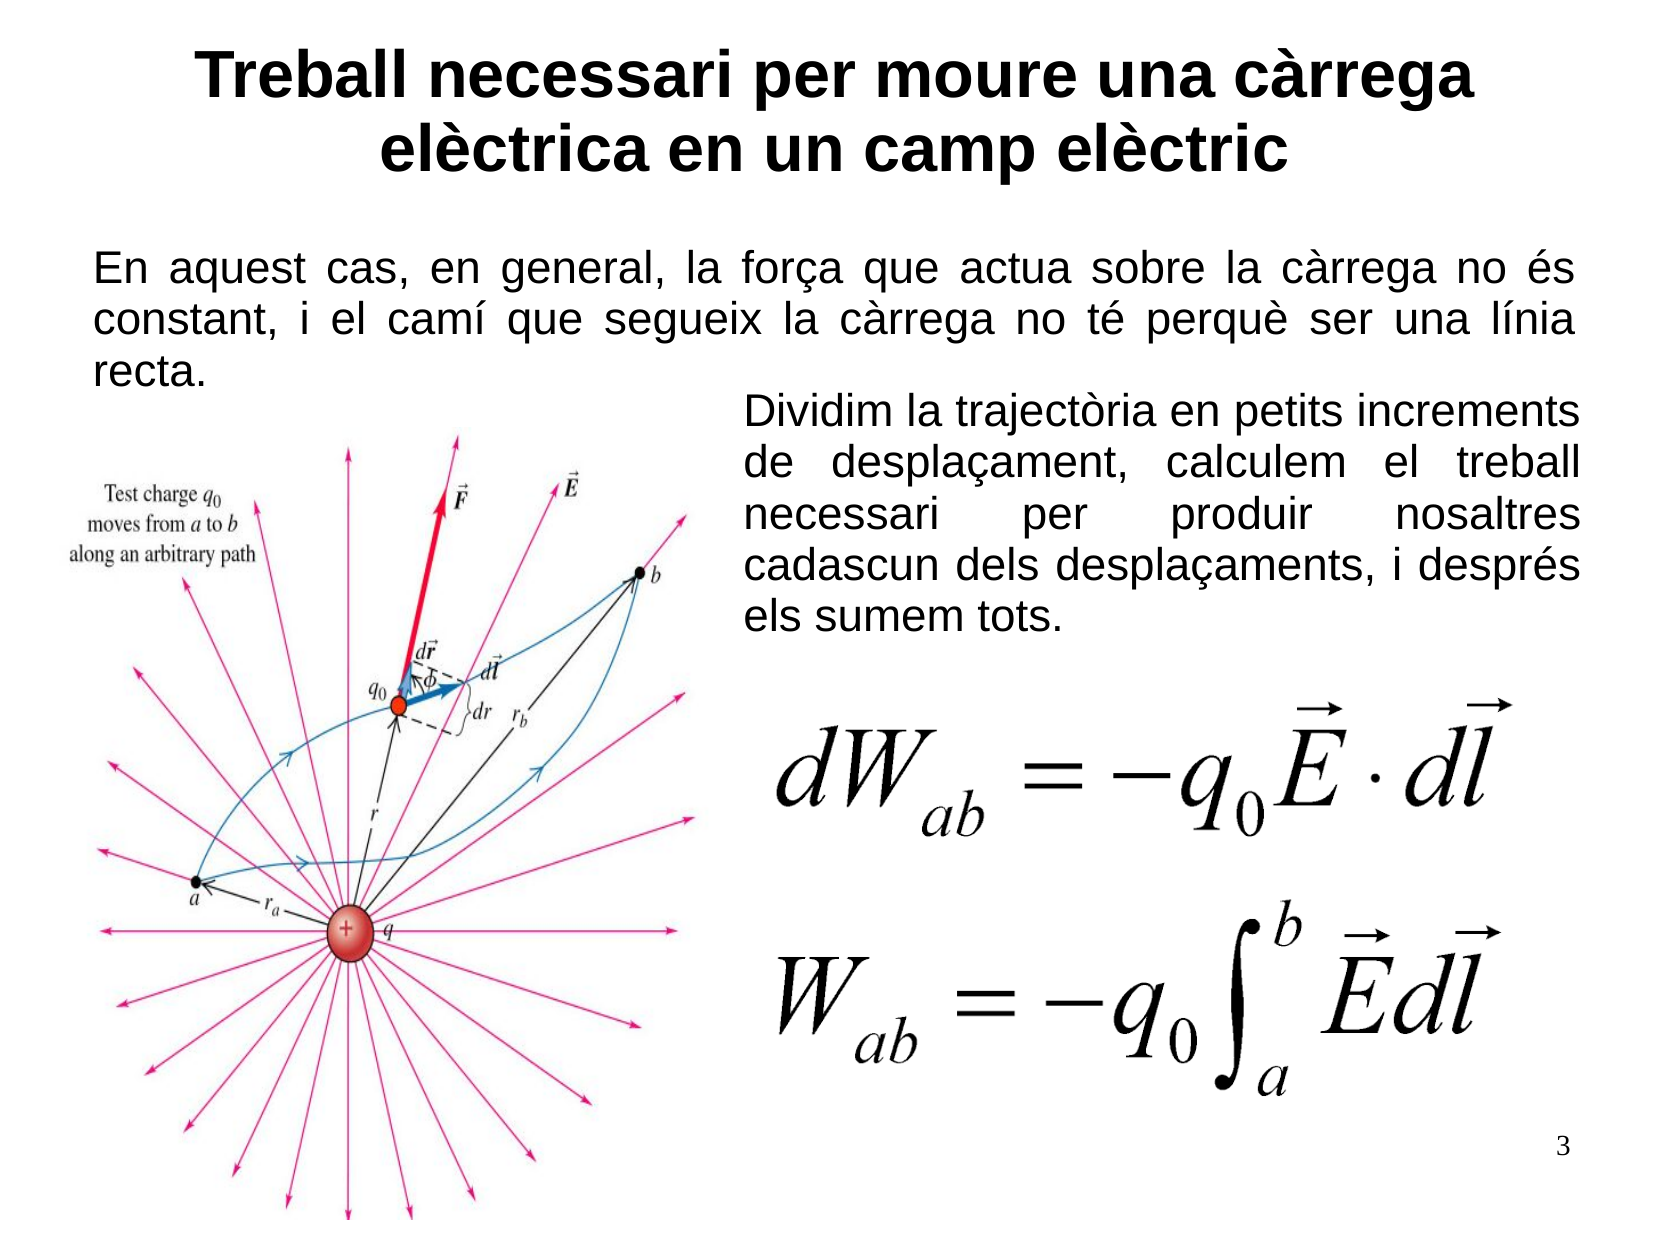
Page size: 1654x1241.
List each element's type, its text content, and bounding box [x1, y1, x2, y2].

text_box Dividim la trajectòria en petits increments de desplaçament, calculem el treball necessari per produir nosaltres cadascun dels desplaçaments, i després els sumem tots. [728, 377, 1597, 649]
text_box Treball necessari per moure una càrrega elèctrica en un camp elèctric En aquest cas, en general, la força que actua sobre la càrrega no és constant, i el camí que segueix la càrrega no té perquè ser una línia recta. [78, 29, 1592, 418]
picture [769, 686, 1519, 1106]
picture [51, 427, 724, 1220]
